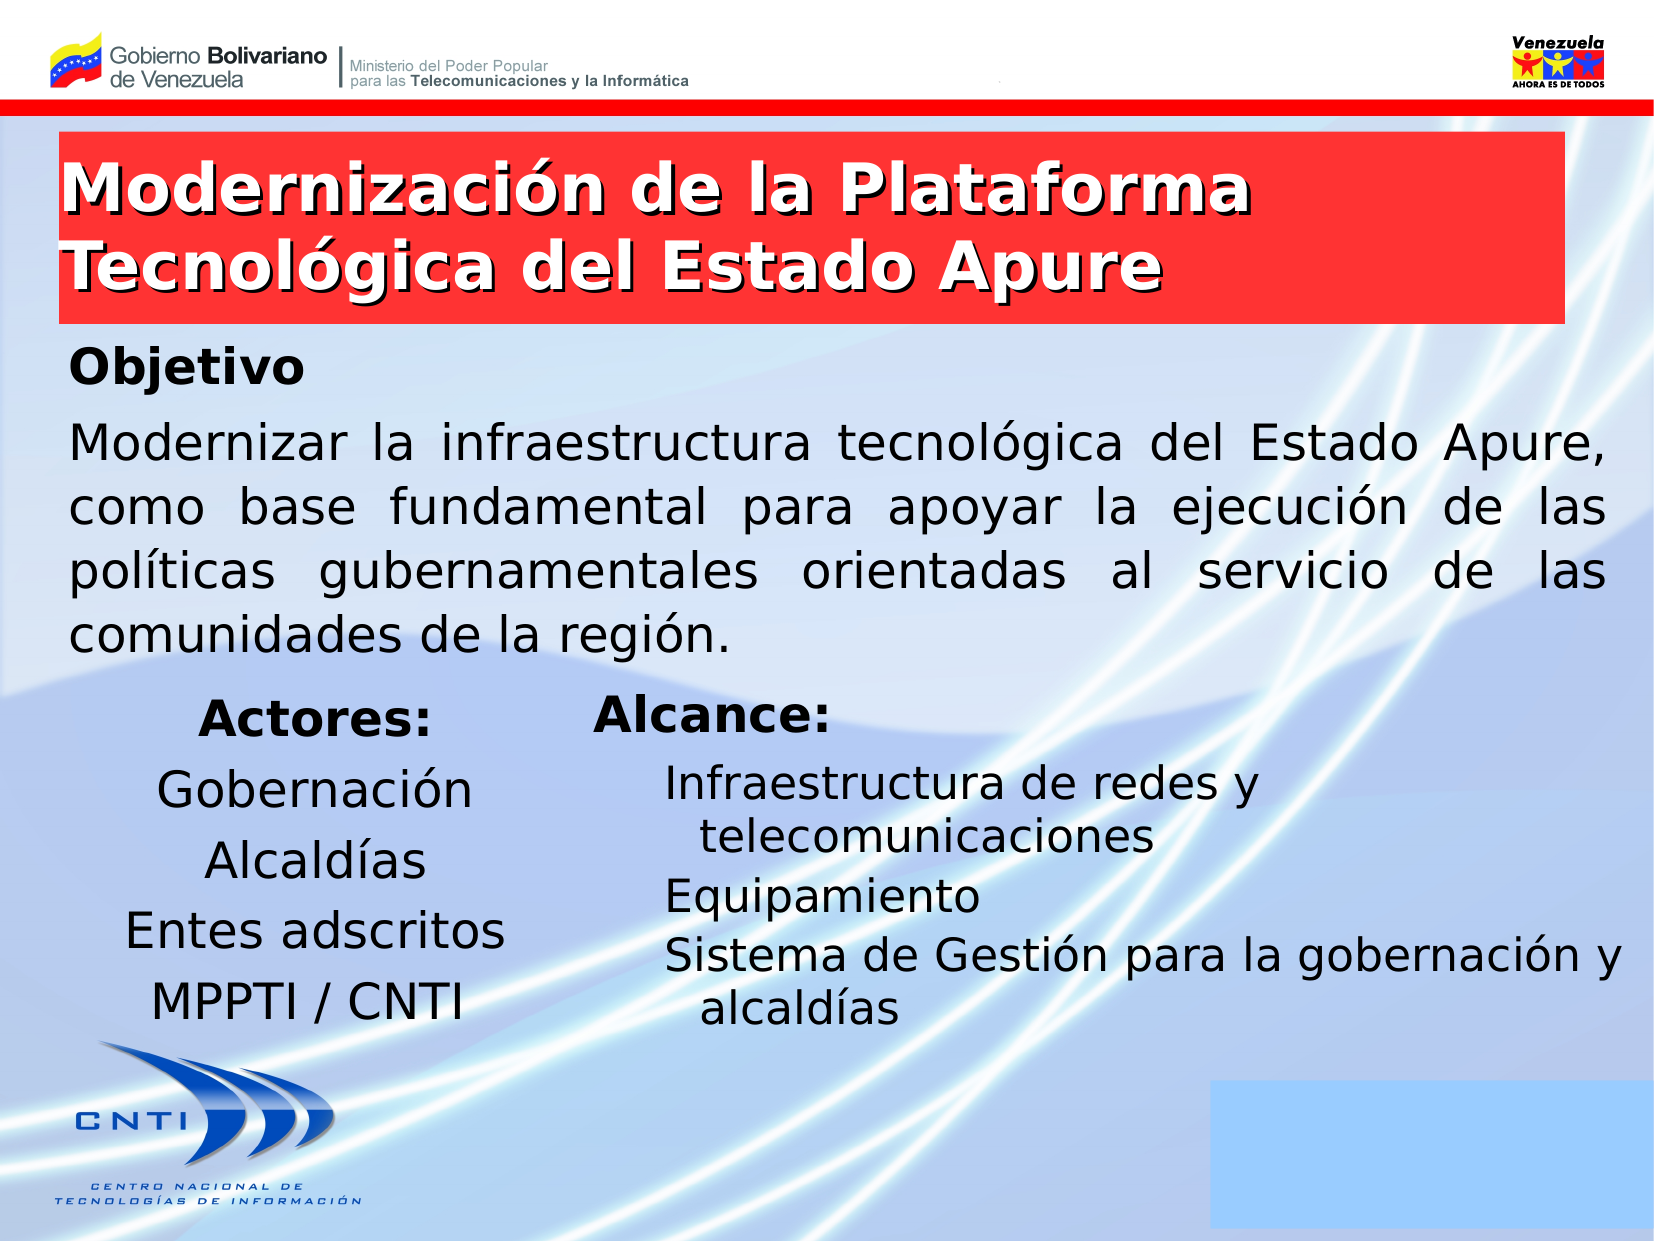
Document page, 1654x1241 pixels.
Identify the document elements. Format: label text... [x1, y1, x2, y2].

text_box [1210, 1080, 1654, 1229]
text_box Alcance: Infraestructura de redes y telecomunicaciones Equipamiento Sistema de Gestión para la gobernación y alcaldías [578, 679, 1654, 1043]
title Modernización de la Plataforma Tecnológica del Estado Apure [59, 131, 1565, 324]
text_box Objetivo Modernizar la infraestructura tecnológica del Estado Apure, como base fundamental para apoyar la ejecución de las políticas gubernamentales orientadas al servicio de las comunidades de la región. [53, 330, 1625, 737]
text_box Actores: Gobernación Alcaldías Entes adscritos MPPTI / CNTI [94, 683, 538, 1110]
picture [0, 0, 1654, 1241]
